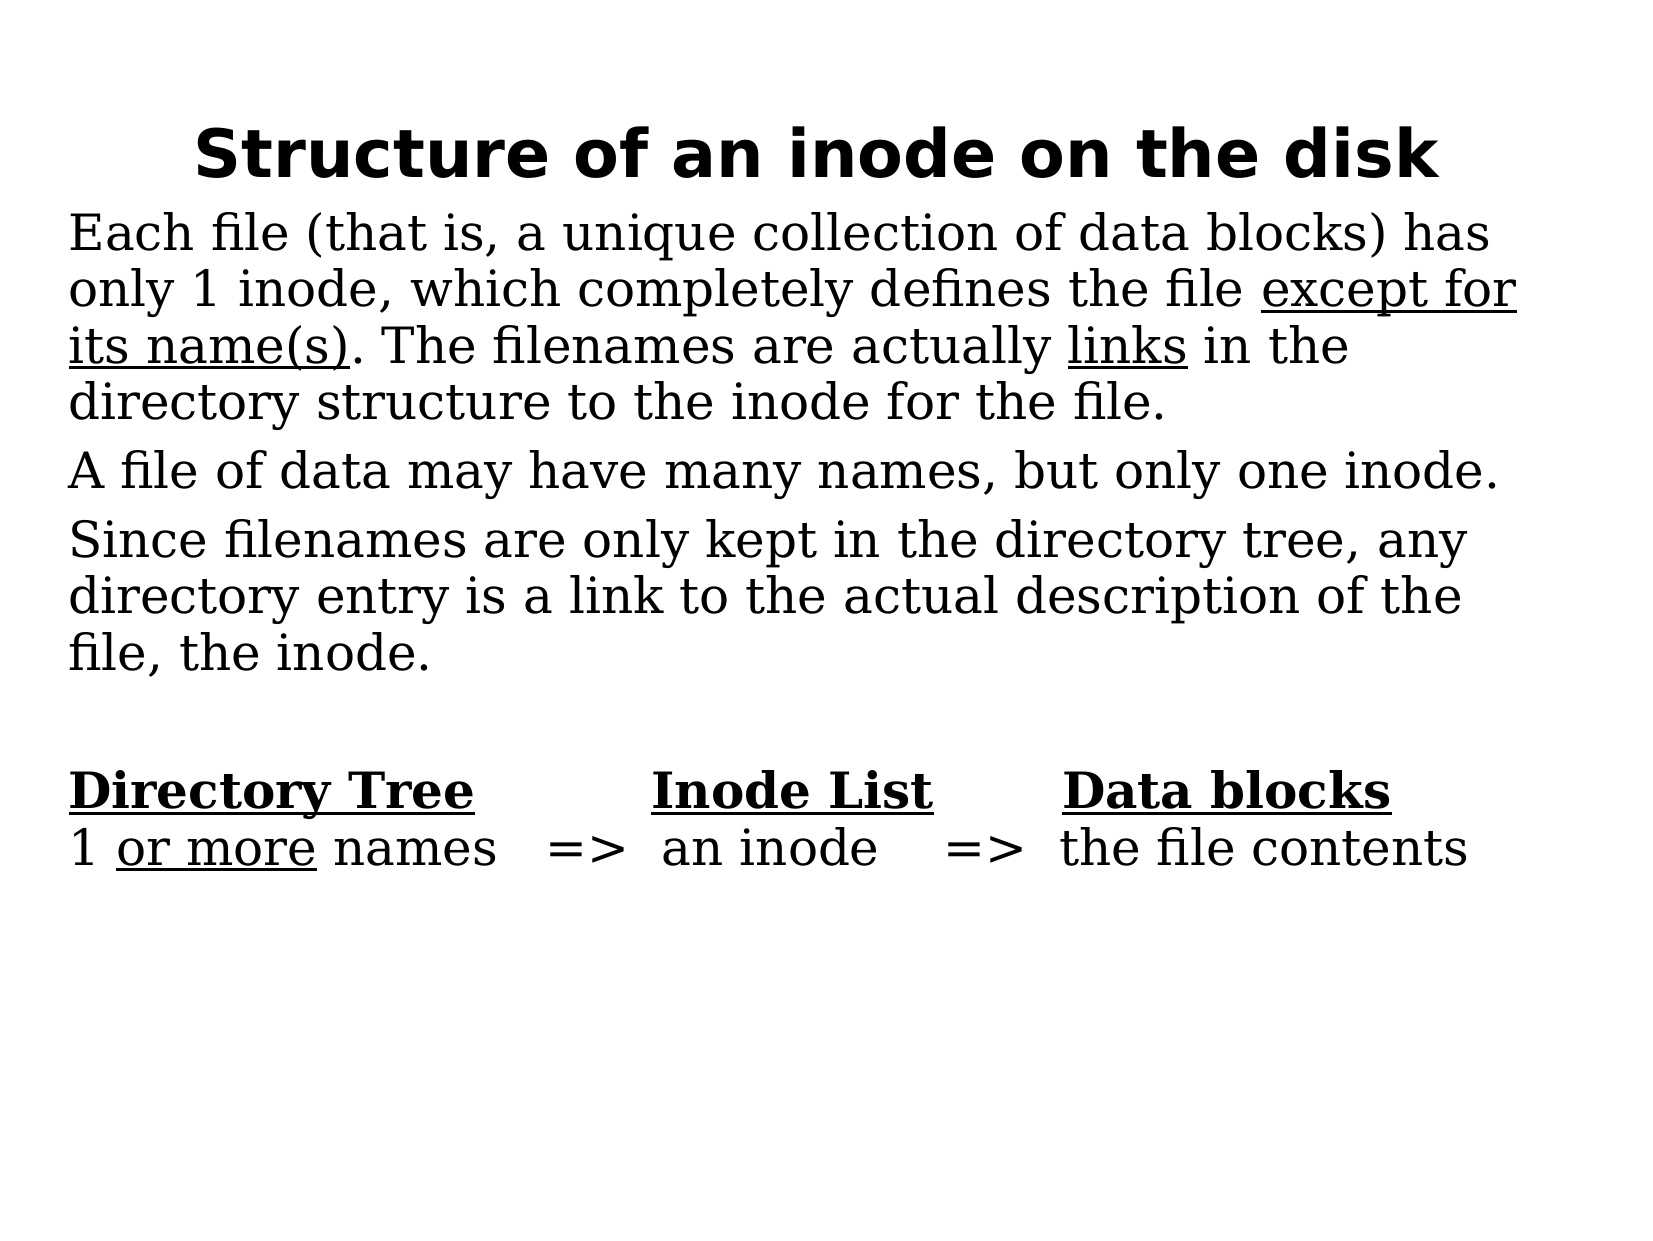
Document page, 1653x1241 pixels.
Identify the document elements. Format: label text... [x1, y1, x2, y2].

text_box Structure of an inode on the disk Each file (that is, a unique collection of data blocks) has only 1 inode, which completely defines the file except for its name(s). The filenames are actually links in the directory structure to the inode for the file. A file of data may have many names, but only one inode. Since filenames are only kept in the directory tree, any directory entry is a link to the actual description of the file, the inode. Directory Tree Inode List Data blocks 1 or more names => an inode => the file contents [68, 117, 1566, 877]
